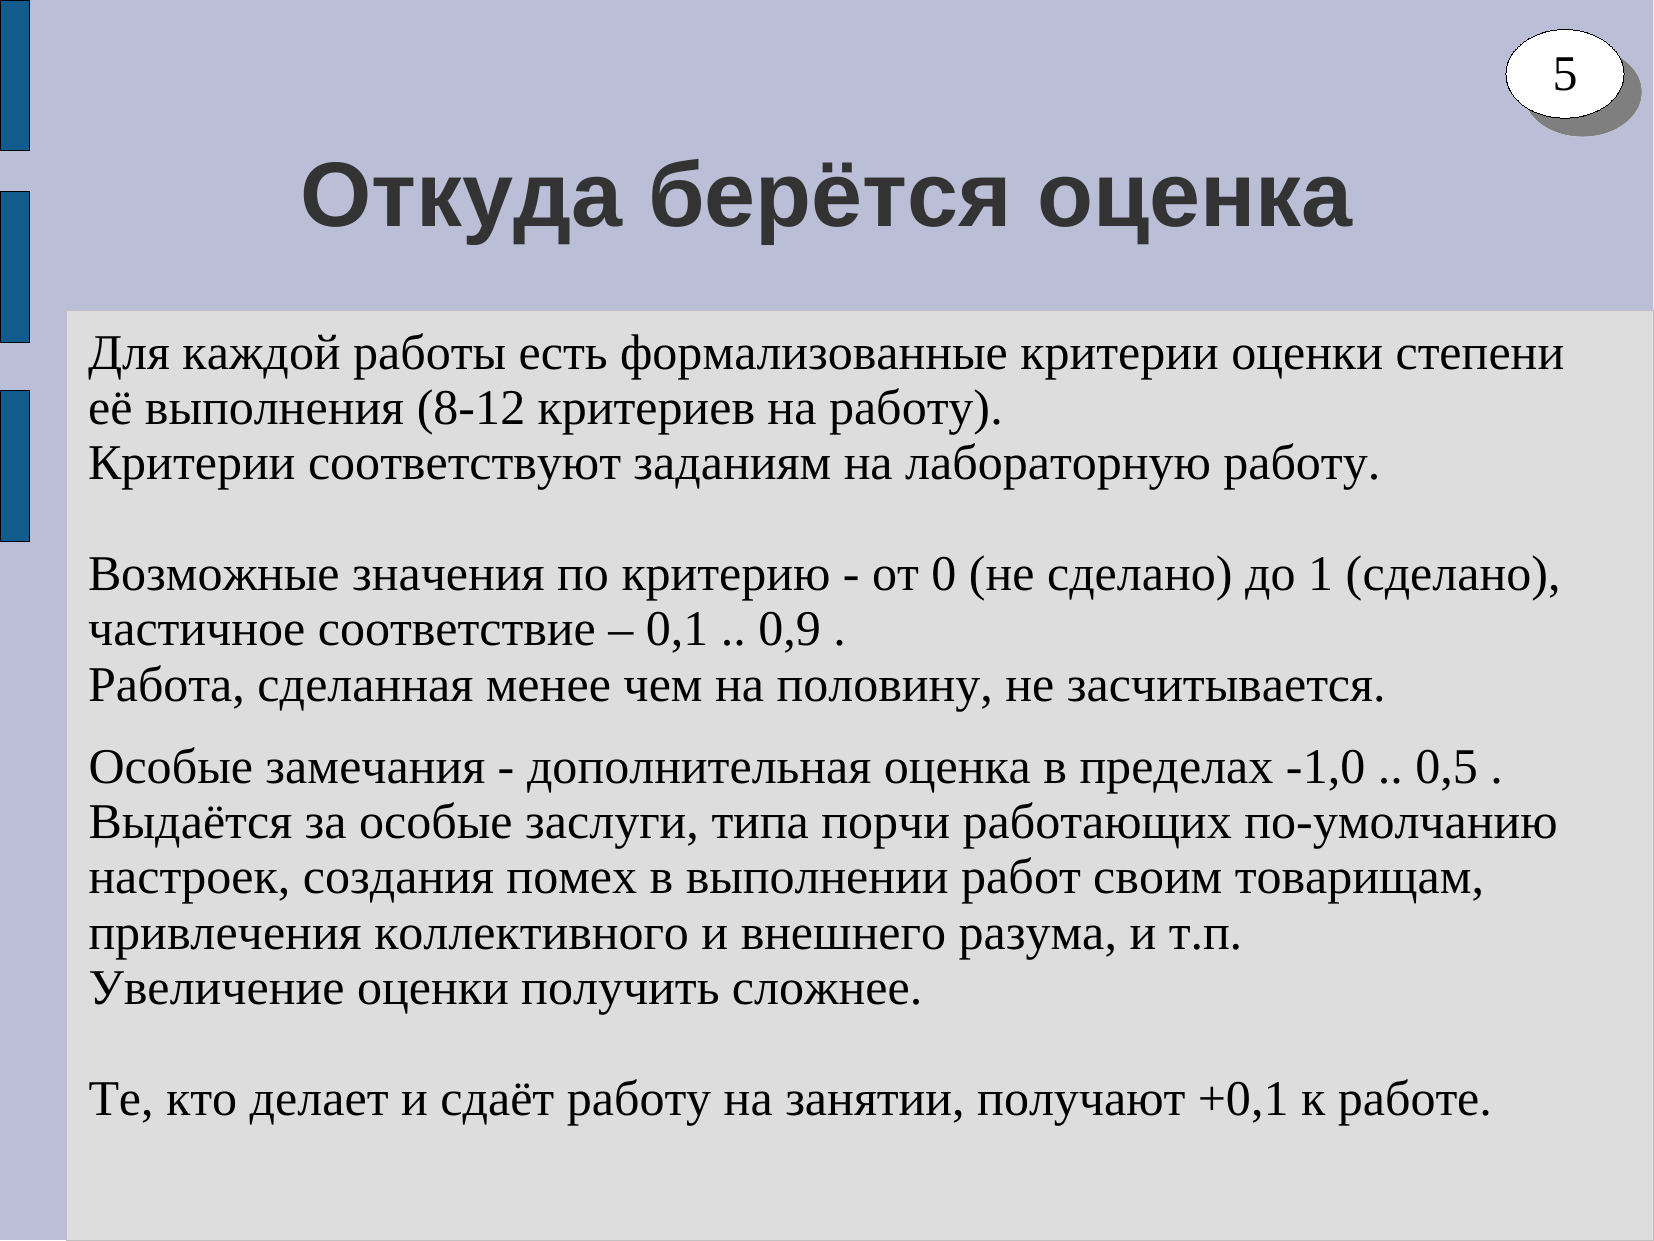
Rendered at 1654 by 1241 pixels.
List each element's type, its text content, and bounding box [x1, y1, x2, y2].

text_box 5 [1505, 29, 1625, 119]
text_box Для каждой работы есть формализованные критерии оценки степени её выполнения (8-12 критериев на работу). Критерии соответствуют заданиям на лабораторную работу. Возможные значения по критерию - от 0 (не сделано) до 1 (сделано), частичное соответствие – 0,1 .. 0,9 . Работа, сделанная менее чем на половину, не засчитывается. [88, 324, 1565, 712]
text_box Особые замечания - дополнительная оценка в пределах -1,0 .. 0,5 . Выдаётся за особые заслуги, типа порчи работающих по-умолчанию настроек, создания помех в выполнении работ своим товарищам, привлечения коллективного и внешнего разума, и т.п. Увеличение оценки получить сложнее. Те, кто делает и сдаёт работу на занятии, получают +0,1 к работе. [88, 738, 1570, 1182]
title Откуда берётся оценка [121, 91, 1534, 299]
